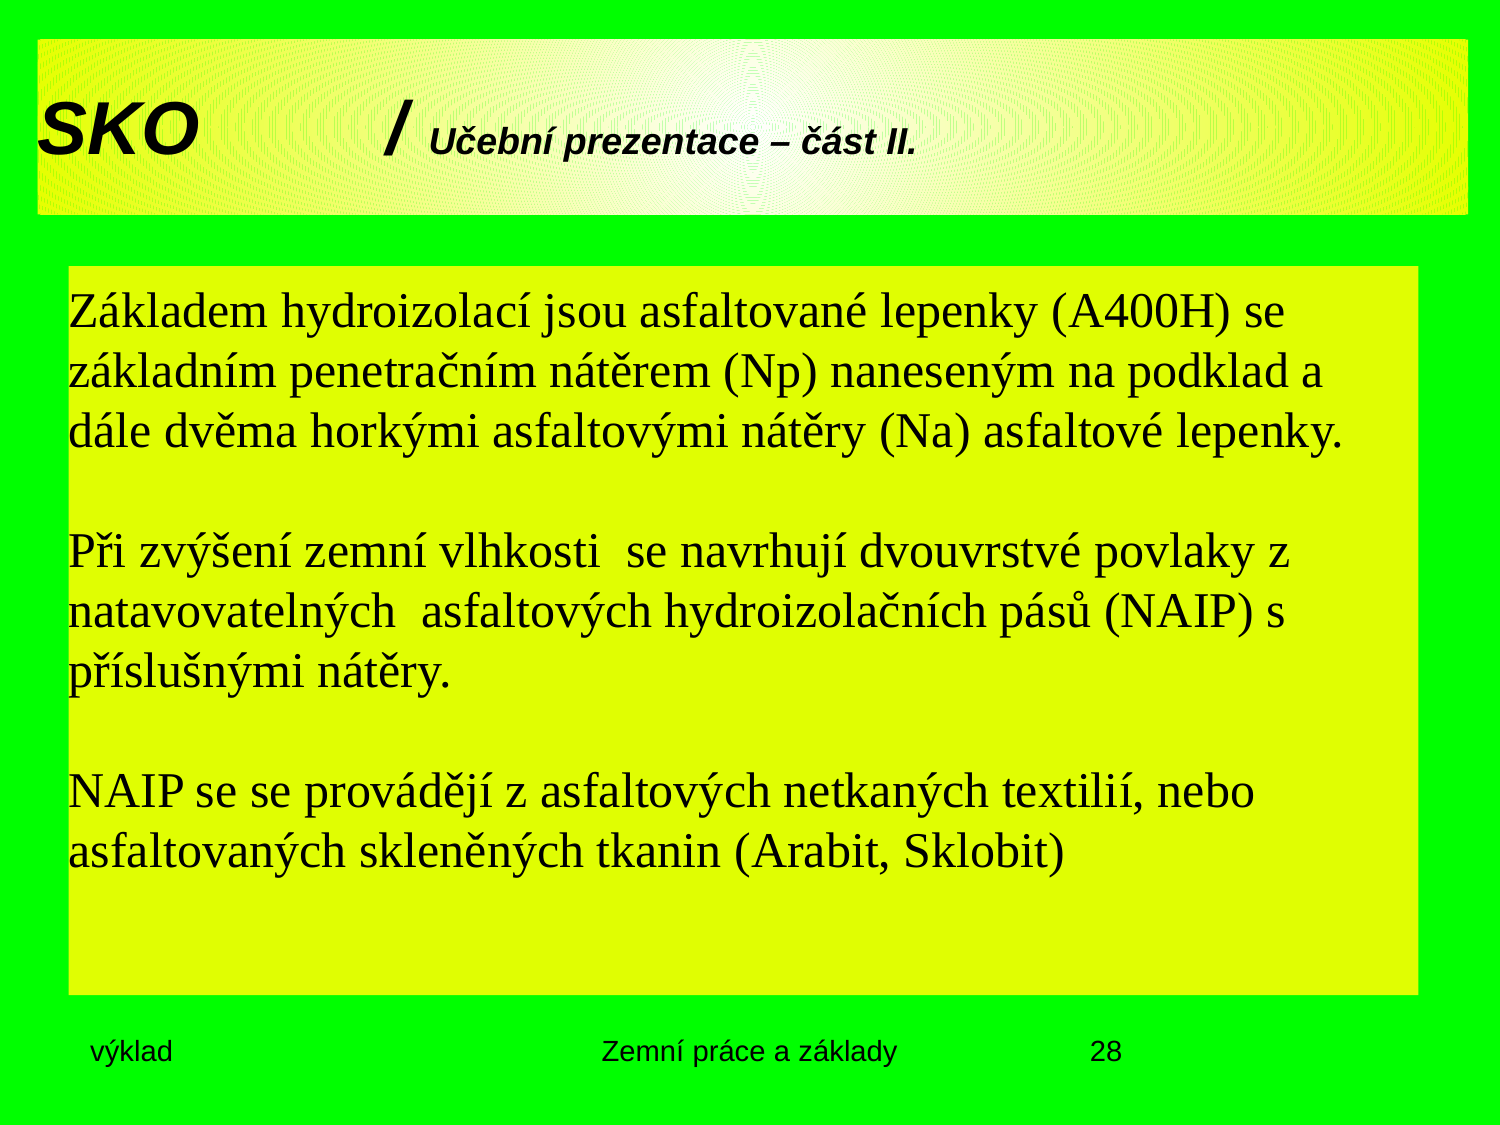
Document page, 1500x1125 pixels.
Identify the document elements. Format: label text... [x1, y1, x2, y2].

text_box výklad [75, 1024, 426, 1103]
text_box SKO / Učební prezentace – část II. [38, 40, 1468, 214]
text_box Zemní práce a základy [512, 1024, 988, 1103]
text_box Základem hydroizolací jsou asfaltované lepenky (A400H) se základním penetračním nátěrem (Np) naneseným na podklad a dále dvěma horkými asfaltovými nátěry (Na) asfaltové lepenky. Při zvýšení zemní vlhkosti se navrhují dvouvrstvé povlaky z natavovatelných asfaltových hydroizolačních pásů (NAIP) s příslušnými nátěry. NAIP se se provádějí z asfaltových netkaných textilií, nebo asfaltovaných skleněných tkanin (Arabit, Sklobit) [68, 266, 1419, 996]
text_box [1074, 1024, 1426, 1103]
